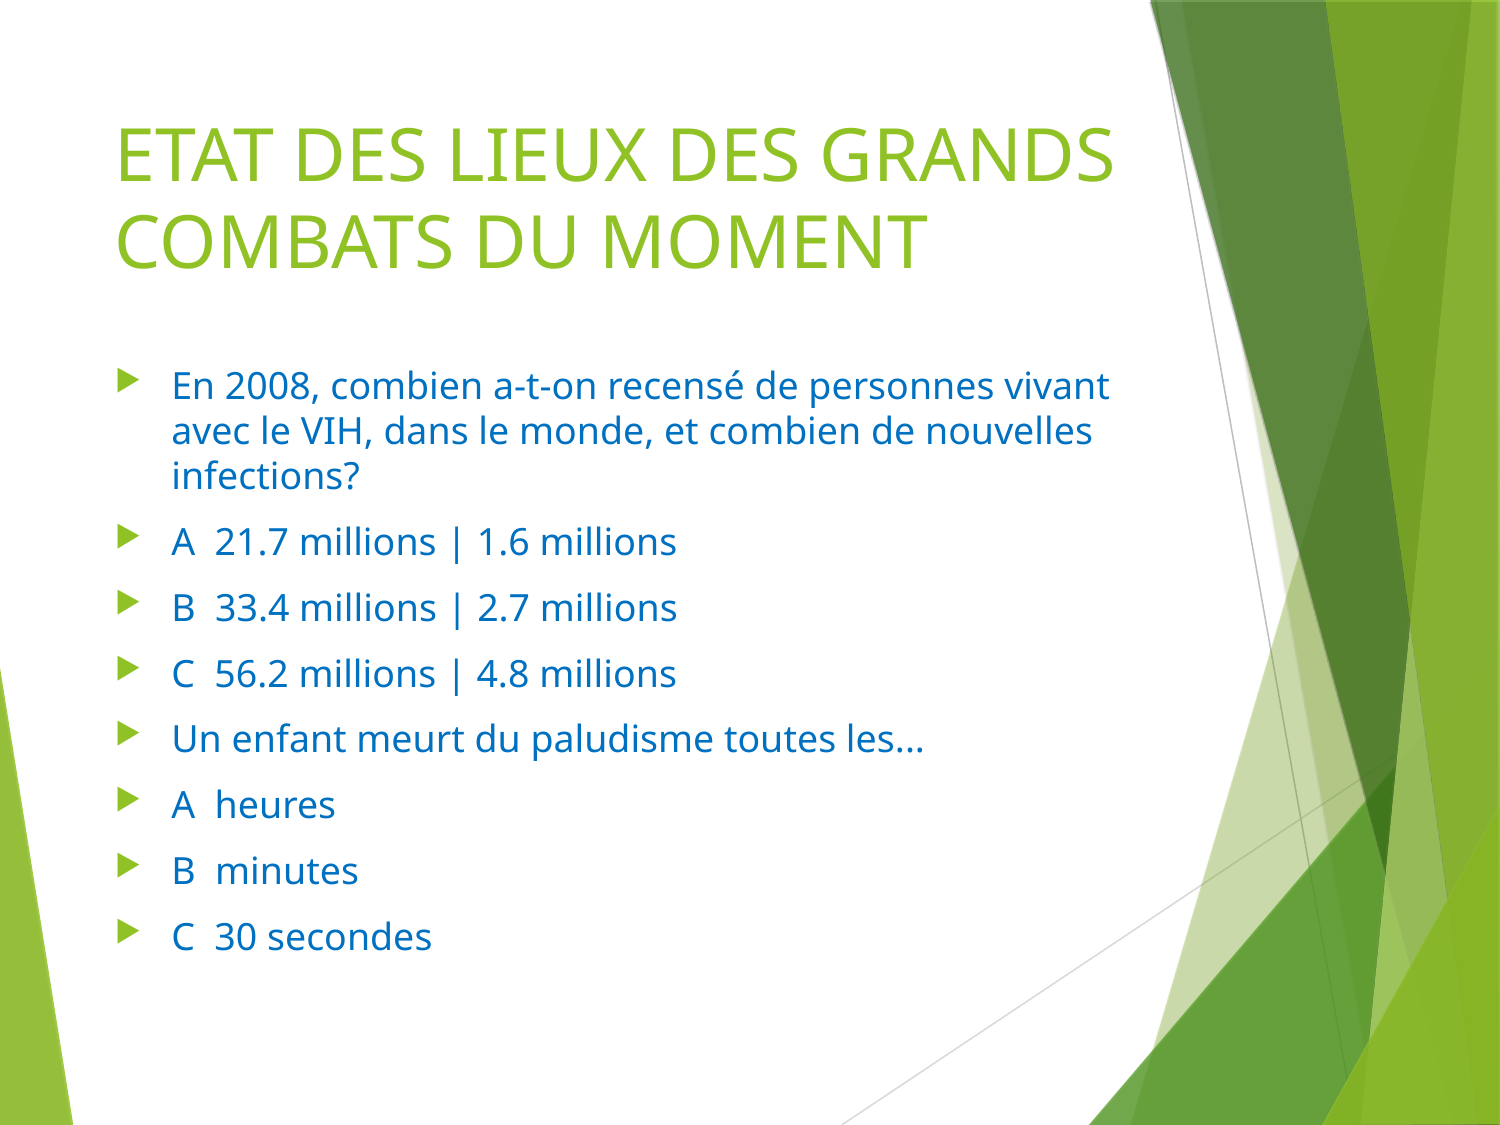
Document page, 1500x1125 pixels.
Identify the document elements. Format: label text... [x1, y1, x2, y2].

list En 2008, combien a-t-on recensé de personnes vivant avec le VIH, dans le monde, et combien de nouvelles infections? A 21.7 millions | 1.6 millions B 33.4 millions | 2.7 millions C 56.2 millions | 4.8 millions Un enfant meurt du paludisme toutes les... A heures B minutes C 30 secondes [99, 354, 1164, 992]
title ETAT DES LIEUX DES GRANDS COMBATS DU MOMENT [99, 99, 1142, 317]
